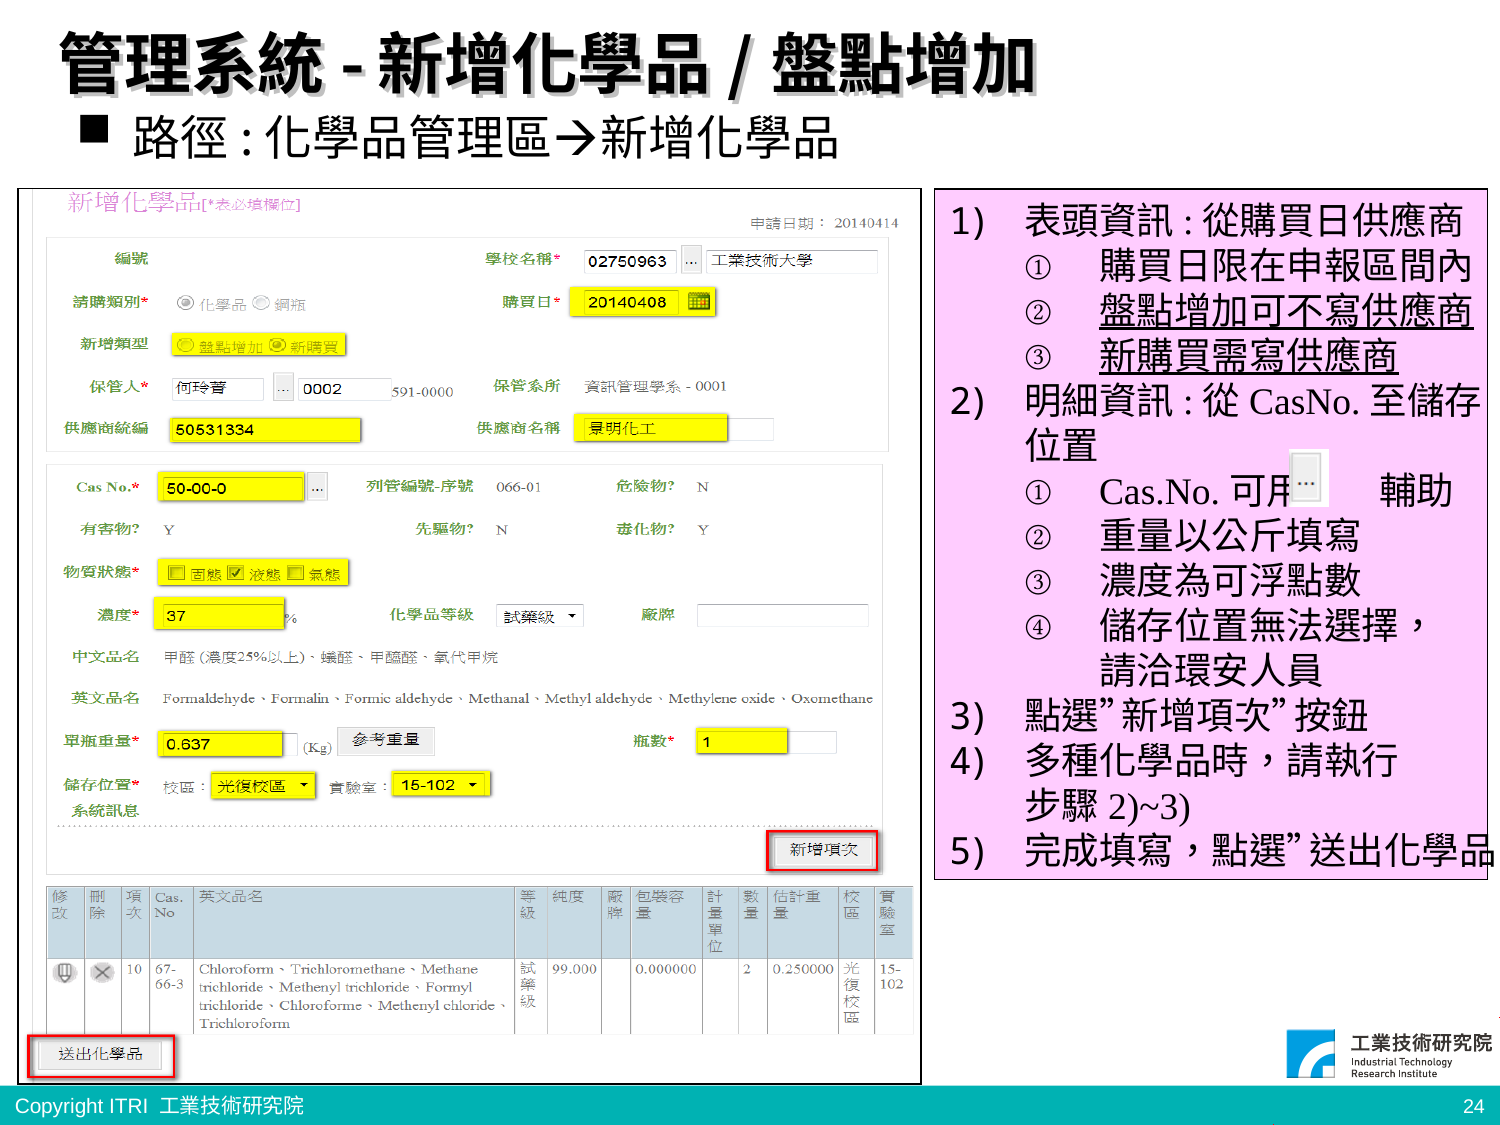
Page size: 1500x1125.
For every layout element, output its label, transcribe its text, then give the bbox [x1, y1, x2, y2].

text_box <編號> [1406, 1085, 1500, 1125]
title 管理系統-新增化學品/盤點增加 [42, 0, 1404, 123]
text_box 表頭資訊:從購買日供應商 購買日限在申報區間內 盤點增加可不寫供應商 新購買需寫供應商 明細資訊:從CasNo.至儲存 位置 Cas.No.可用 輔助 重量以公斤填寫 濃度為可浮點數 儲存位置無法選擇， 請洽環安人員 點選”新增項次”按鈕 多種化學品時，請執行 步驟2)~3) 完成填寫，點選”送出化學品” [934, 188, 1488, 880]
picture [1289, 449, 1329, 507]
text_box 路徑:化學品管理區新增化學品 [61, 107, 1060, 175]
picture [18, 189, 921, 1084]
